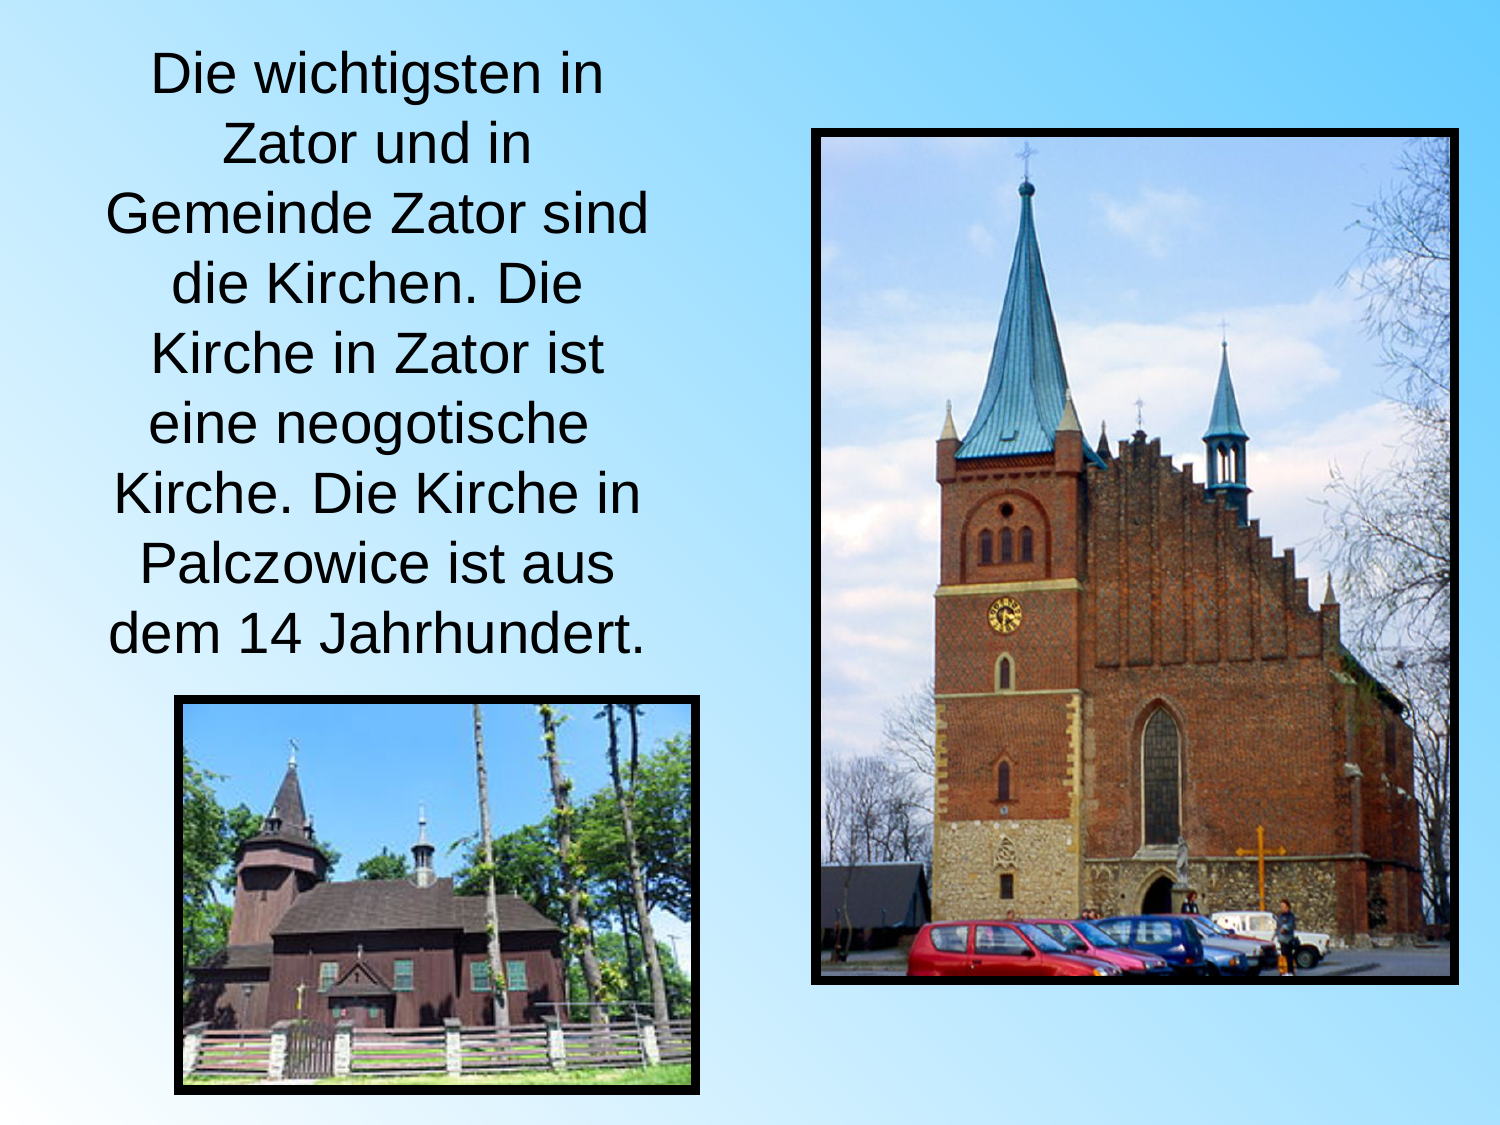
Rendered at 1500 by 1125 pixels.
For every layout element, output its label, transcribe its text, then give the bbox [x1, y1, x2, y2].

title Die wichtigsten in Zator und in Gemeinde Zator sind die Kirchen. Die Kirche in Zator ist eine neogotische Kirche. Die Kirche in Palczowice ist aus dem 14 Jahrhundert. [76, 42, 680, 657]
picture [183, 704, 691, 1086]
picture [820, 137, 1450, 977]
